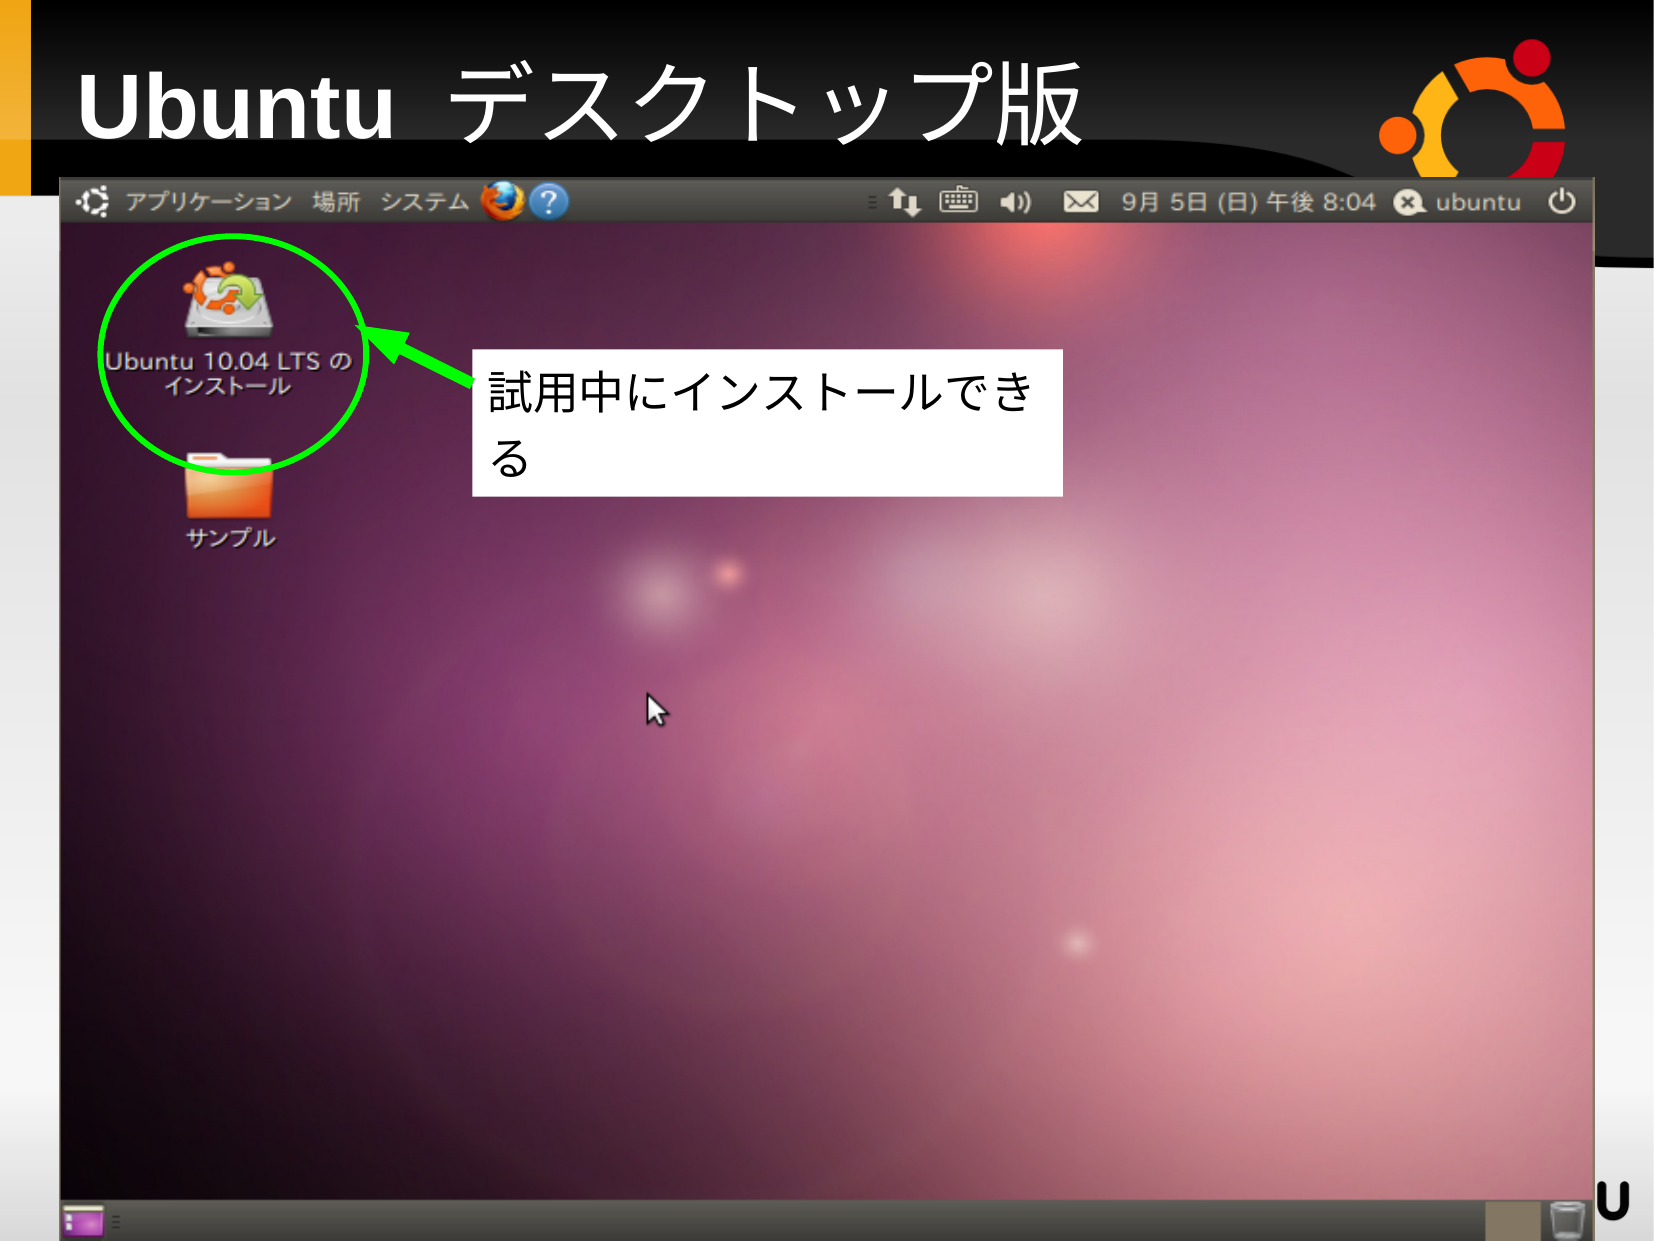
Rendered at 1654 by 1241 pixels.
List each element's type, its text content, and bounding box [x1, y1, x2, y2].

title Ubuntu デスクトップ版 [76, 7, 1565, 177]
text_box 試用中にインストールできる [472, 349, 1063, 414]
picture [0, 0, 1654, 1241]
